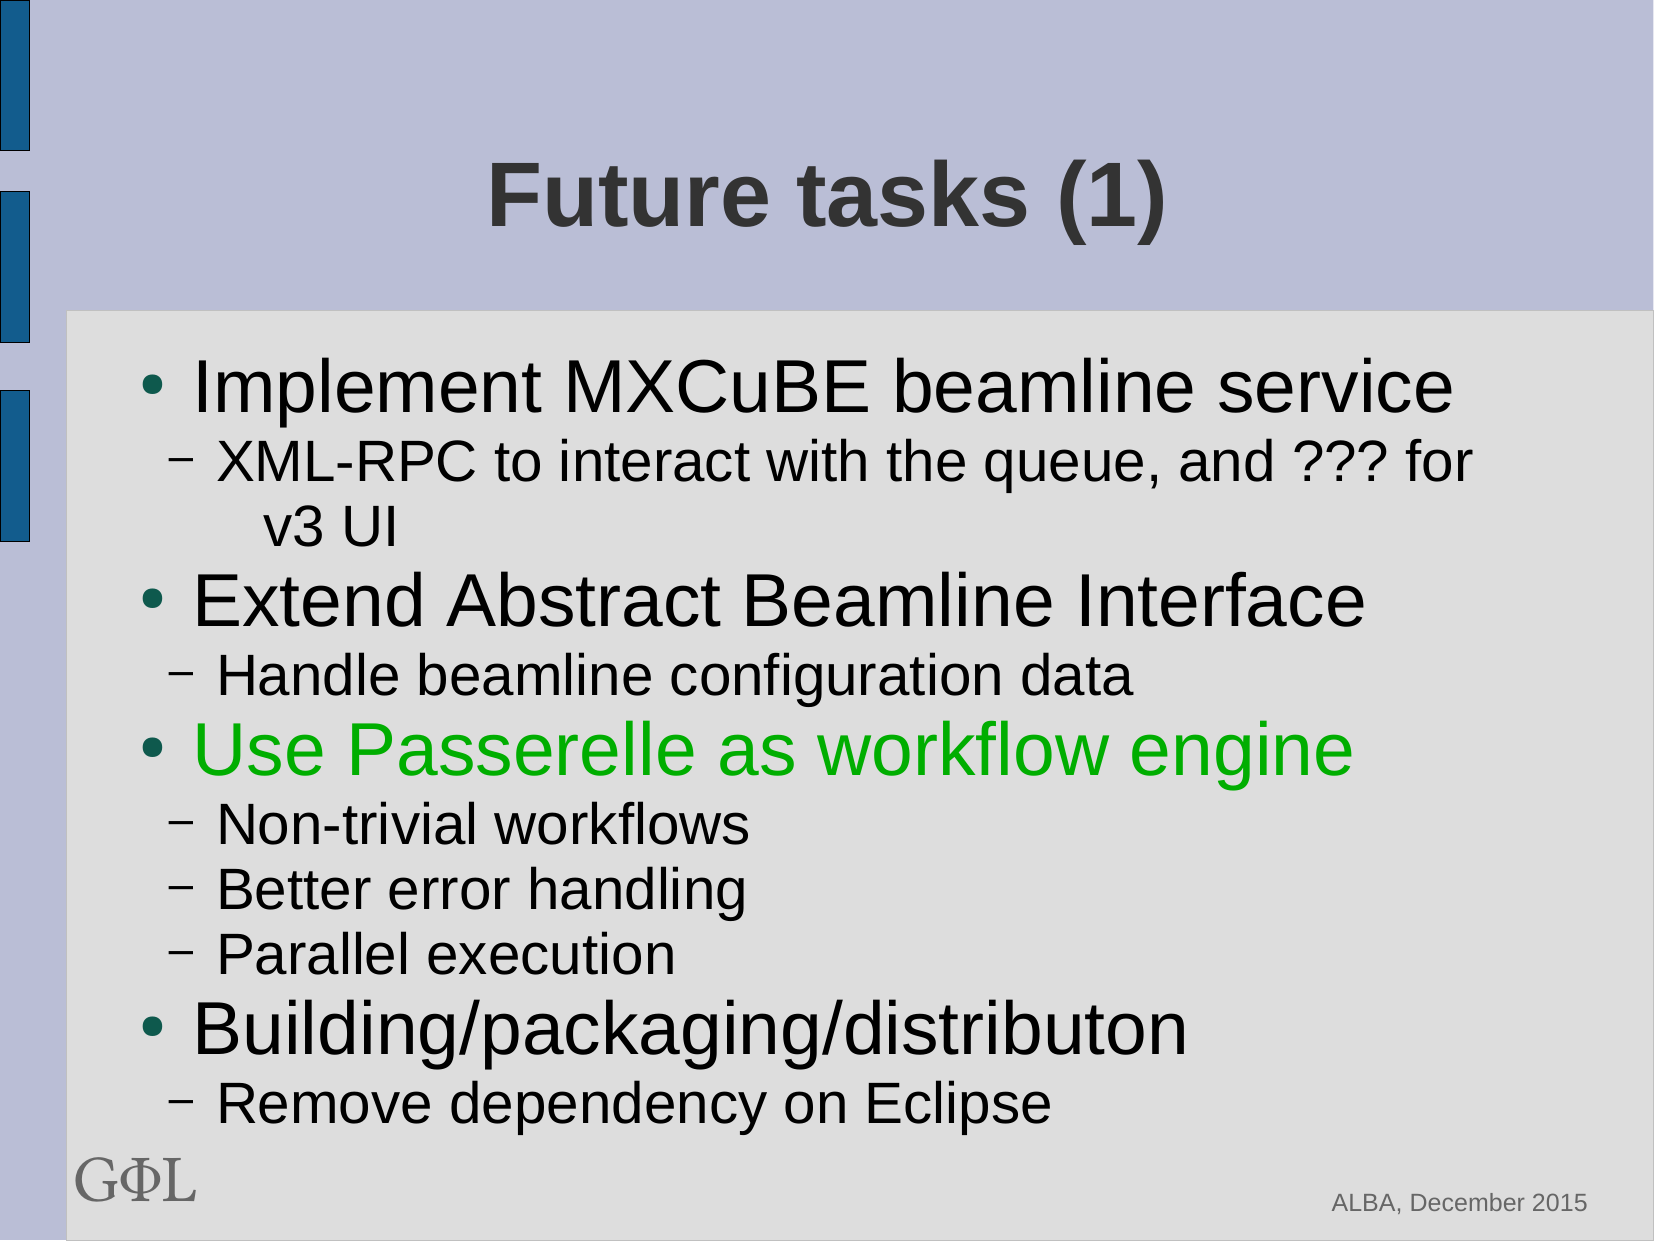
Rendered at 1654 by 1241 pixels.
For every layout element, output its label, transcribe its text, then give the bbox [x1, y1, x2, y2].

title Future tasks (1) [121, 91, 1534, 299]
list Implement MXCuBE beamline service XML-RPC to interact with the queue, and ??? for v3 UI Extend Abstract Beamline Interface Handle beamline configuration data Use Passerelle as workflow engine Non-trivial workflows Better error handling Parallel execution Building/packaging/distributon Remove dependency on Eclipse [121, 344, 1534, 1164]
